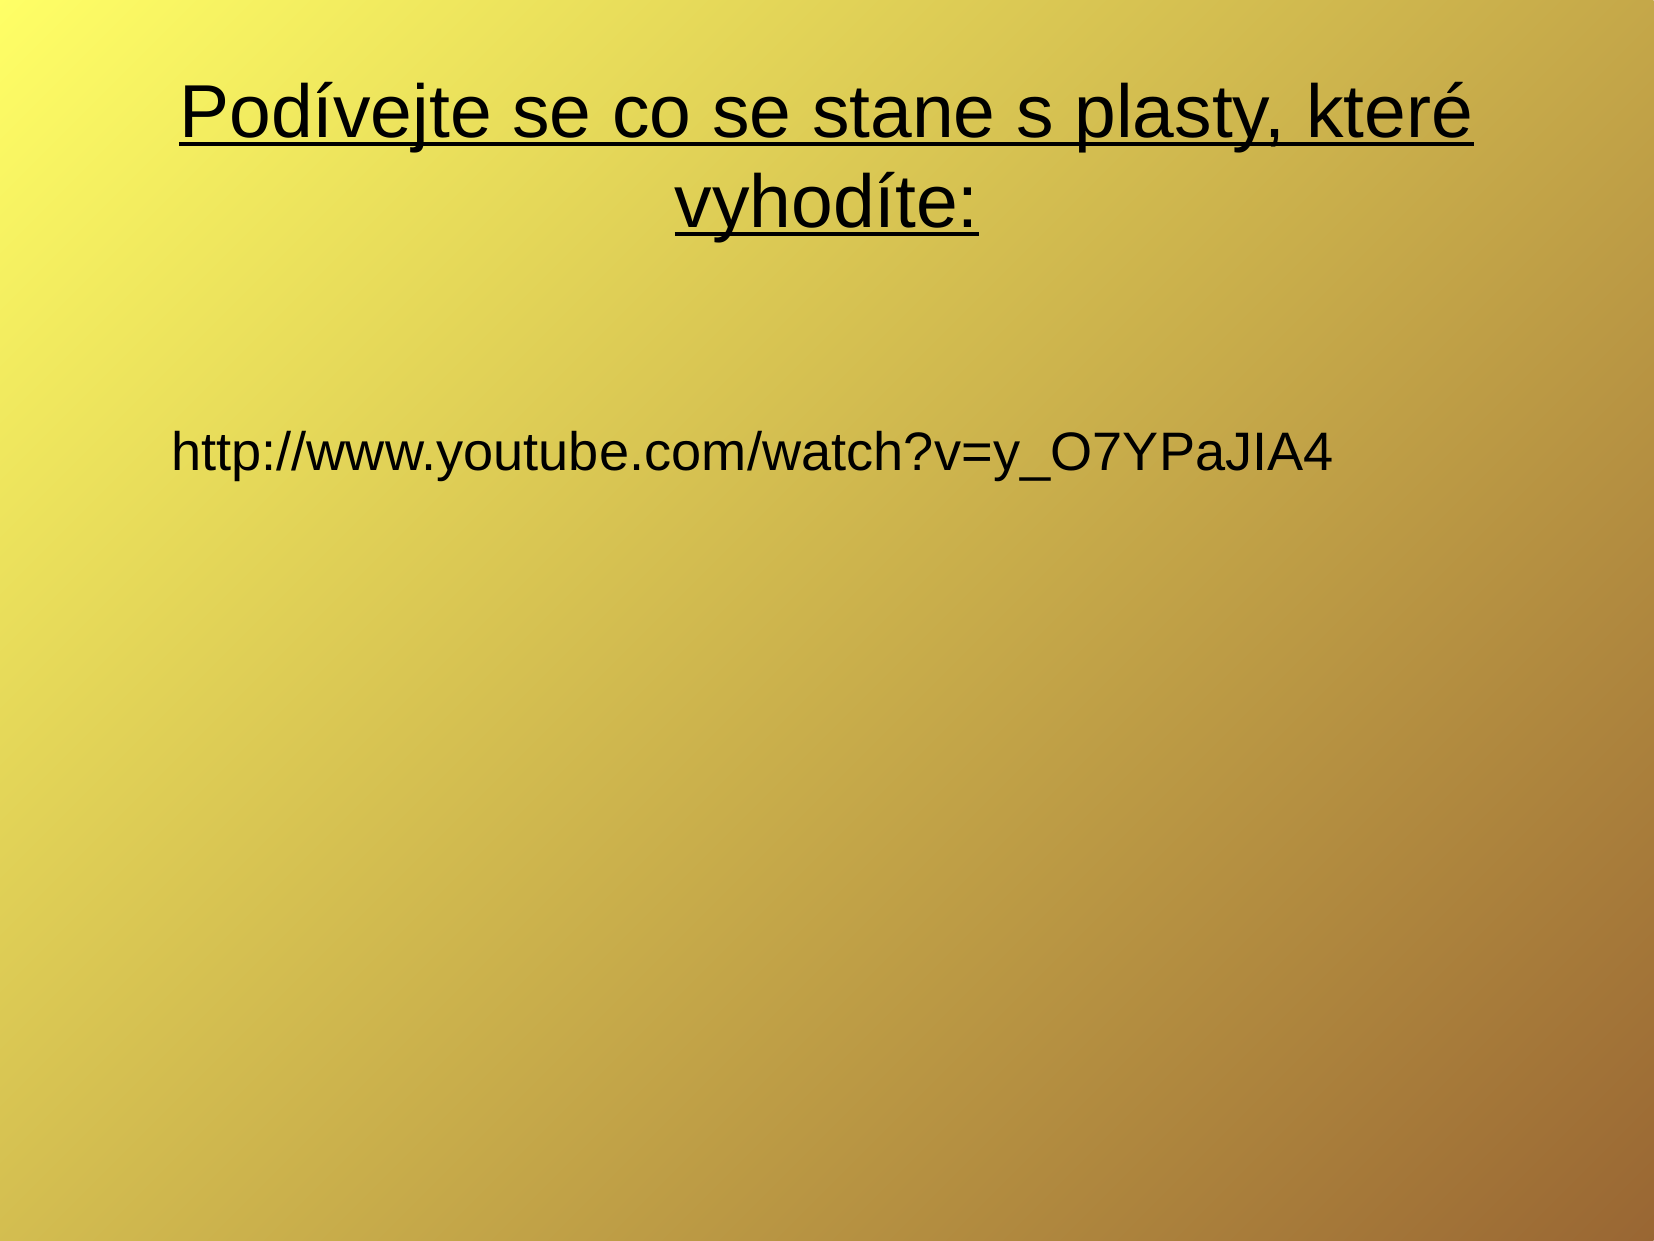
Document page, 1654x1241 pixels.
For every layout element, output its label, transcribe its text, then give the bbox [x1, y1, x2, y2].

list http://www.youtube.com/watch?v=y_O7YPaJIA4 [82, 416, 1571, 567]
title Podívejte se co se stane s plasty, které vyhodíte: [82, 49, 1571, 257]
